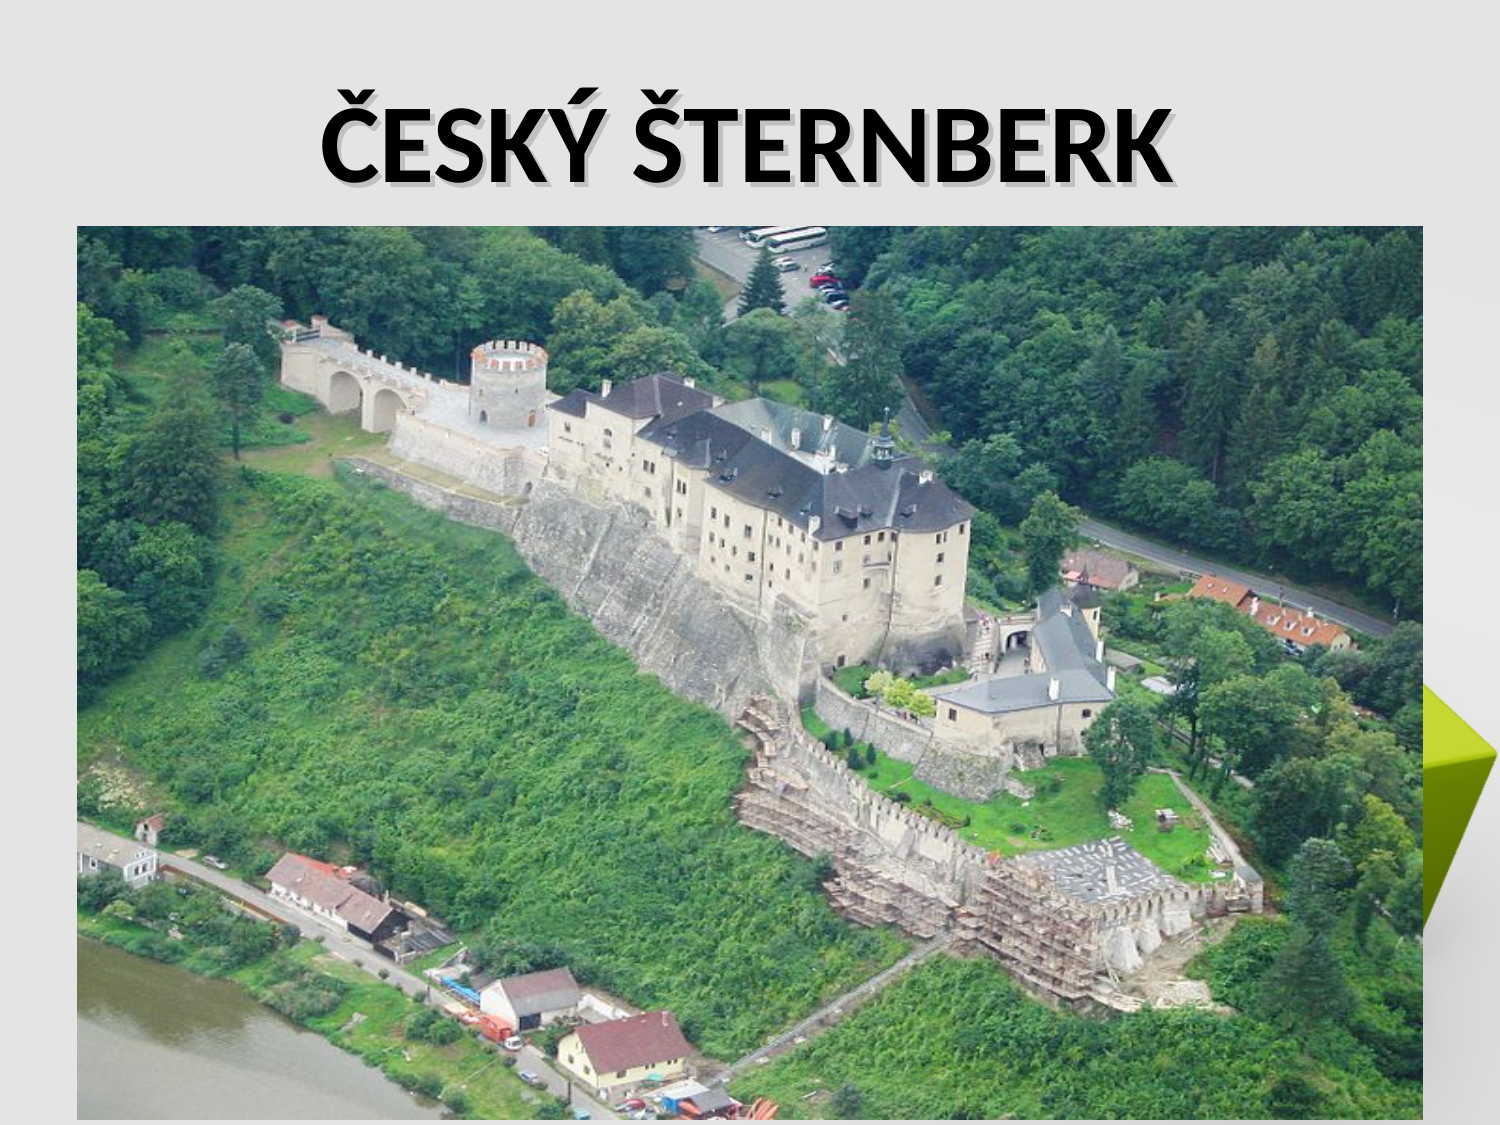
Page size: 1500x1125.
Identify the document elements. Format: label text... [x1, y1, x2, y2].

picture [77, 226, 1423, 1120]
title ČESKÝ ŠTERNBERK [147, 42, 1348, 226]
